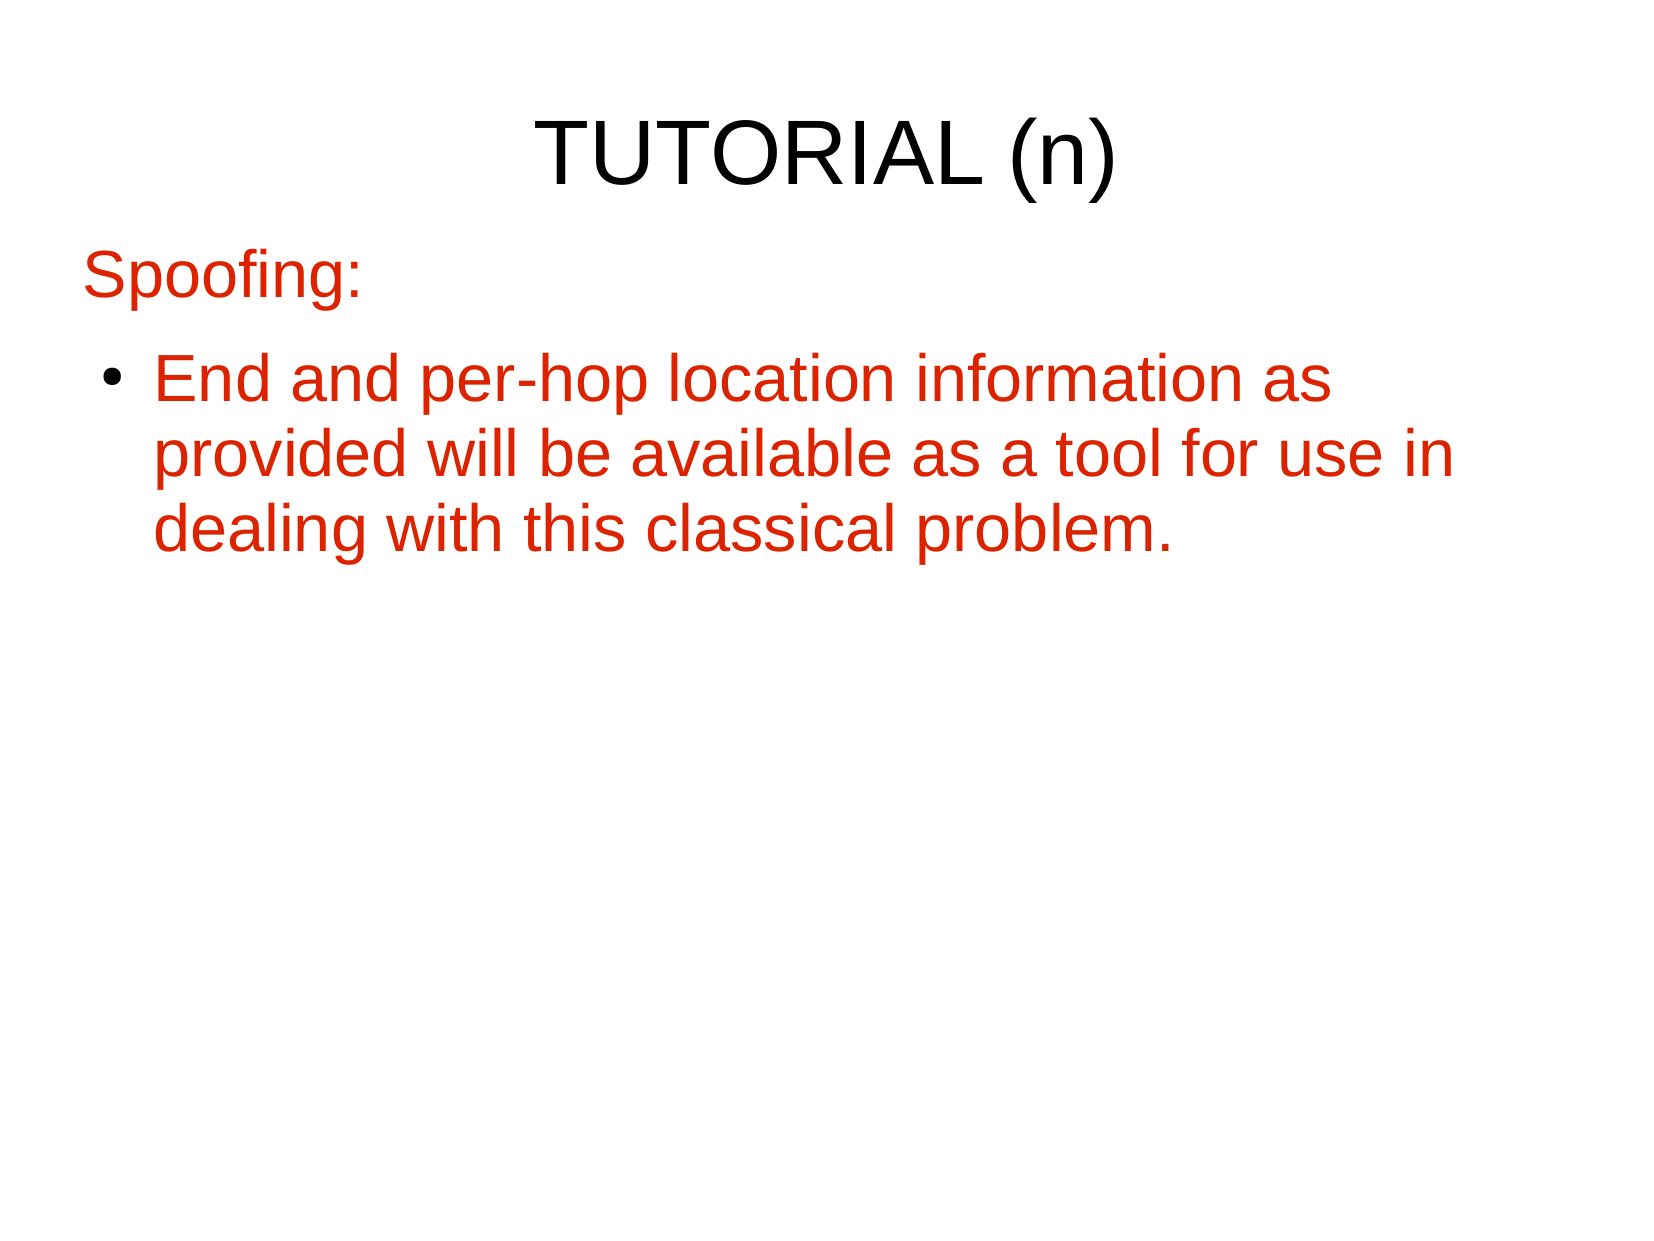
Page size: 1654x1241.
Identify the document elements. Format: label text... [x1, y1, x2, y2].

title TUTORIAL (n) [82, 56, 1571, 237]
list Spoofing: End and per-hop location information as provided will be available as a tool for use in dealing with this classical problem. [82, 237, 1571, 1041]
